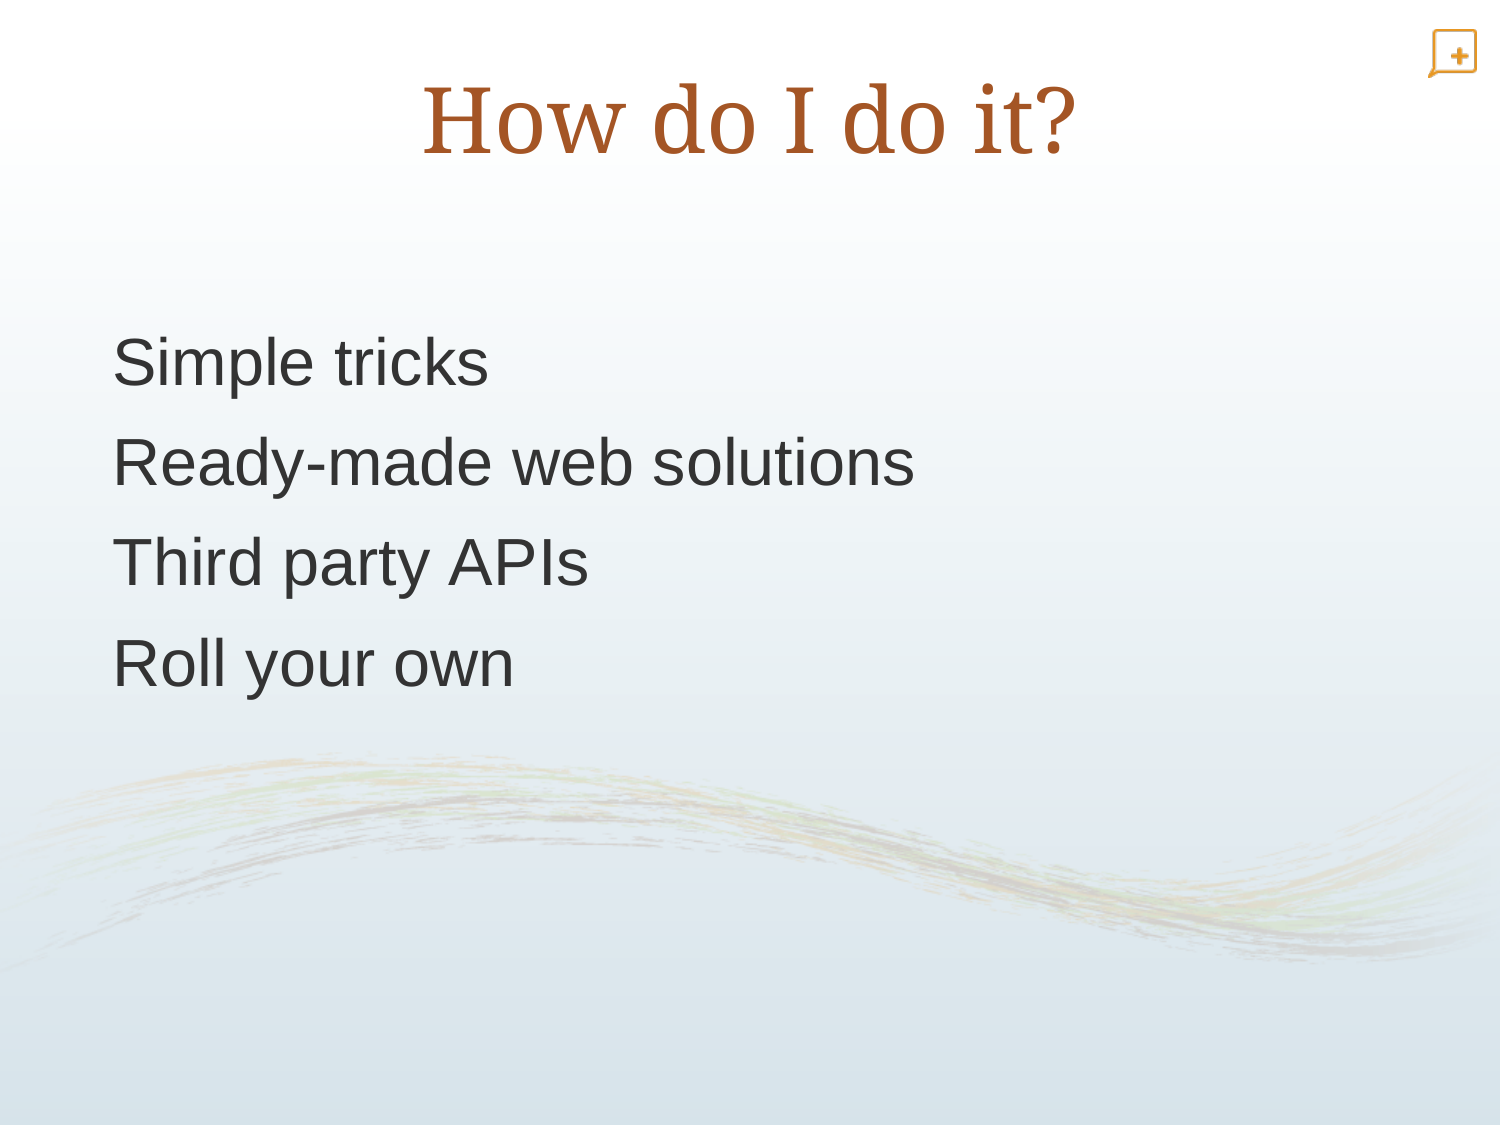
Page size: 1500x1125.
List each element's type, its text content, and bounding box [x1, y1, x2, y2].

picture [0, 0, 1500, 1125]
title How do I do it? [112, 0, 1388, 244]
list Simple tricks Ready-made web solutions Third party APIs Roll your own [112, 324, 1388, 1034]
